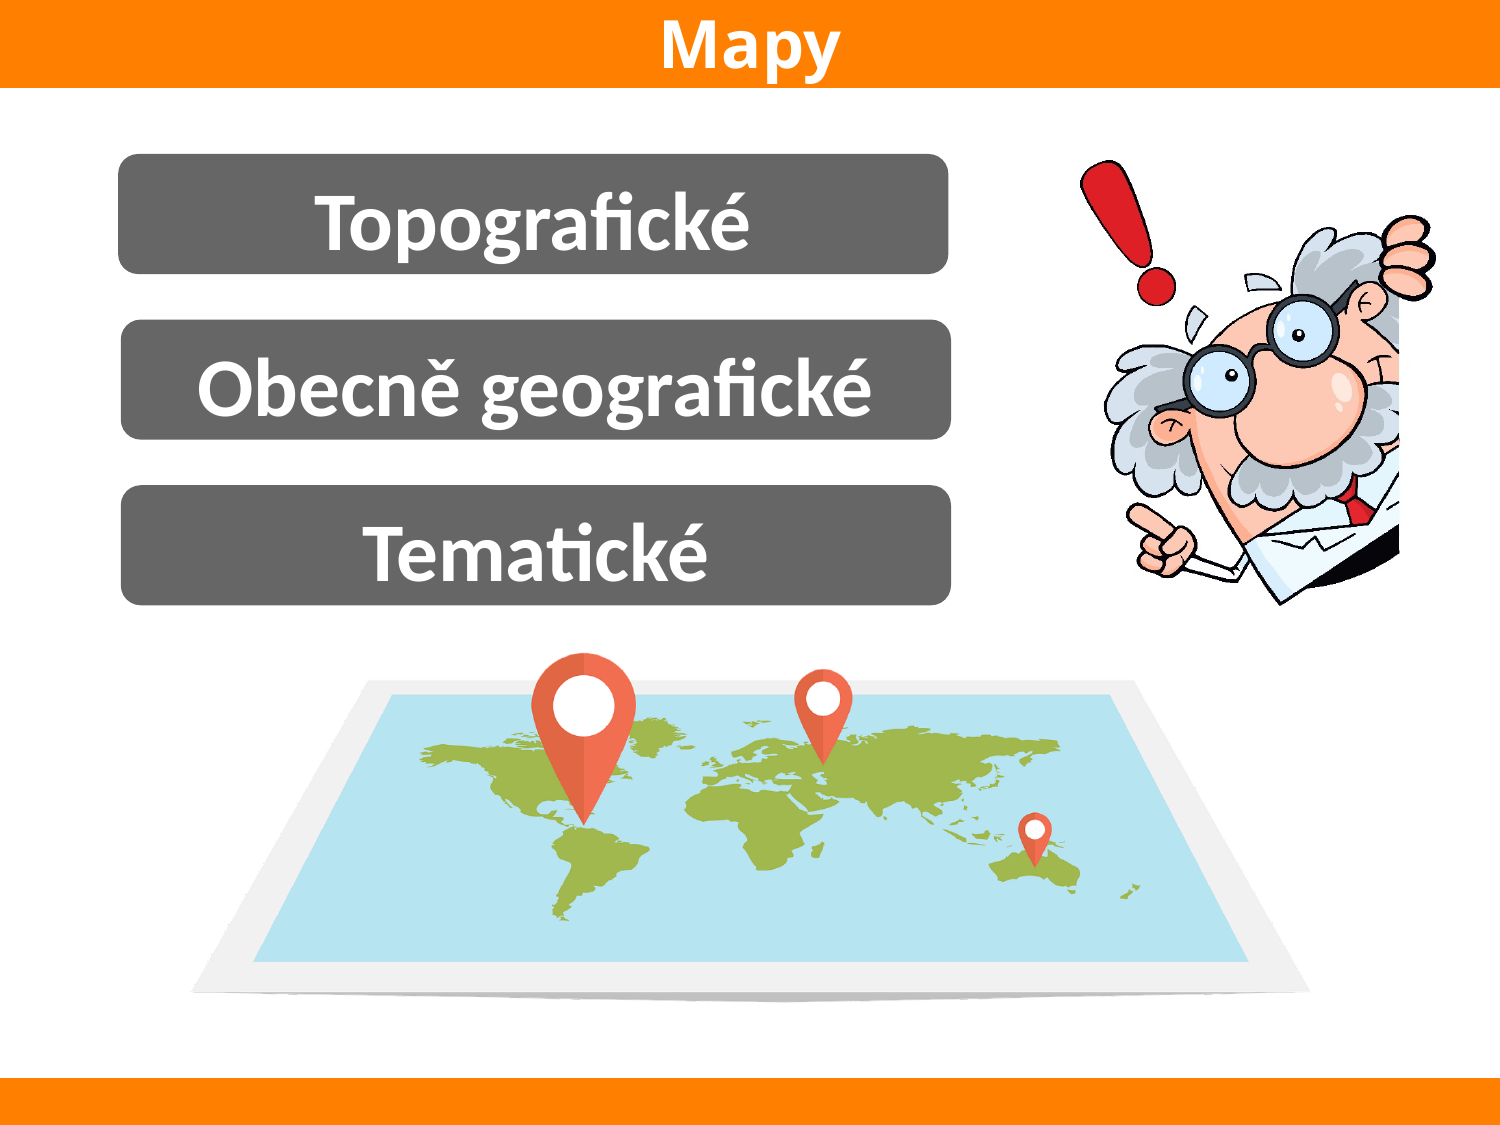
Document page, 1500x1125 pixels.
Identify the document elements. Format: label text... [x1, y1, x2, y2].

text_box Mapy [0, 0, 1500, 88]
text_box Tematické [120, 485, 952, 606]
picture [186, 160, 1436, 1078]
text_box Obecně geografické [120, 319, 952, 440]
text_box [0, 1078, 1500, 1125]
text_box Topografické [118, 153, 949, 275]
